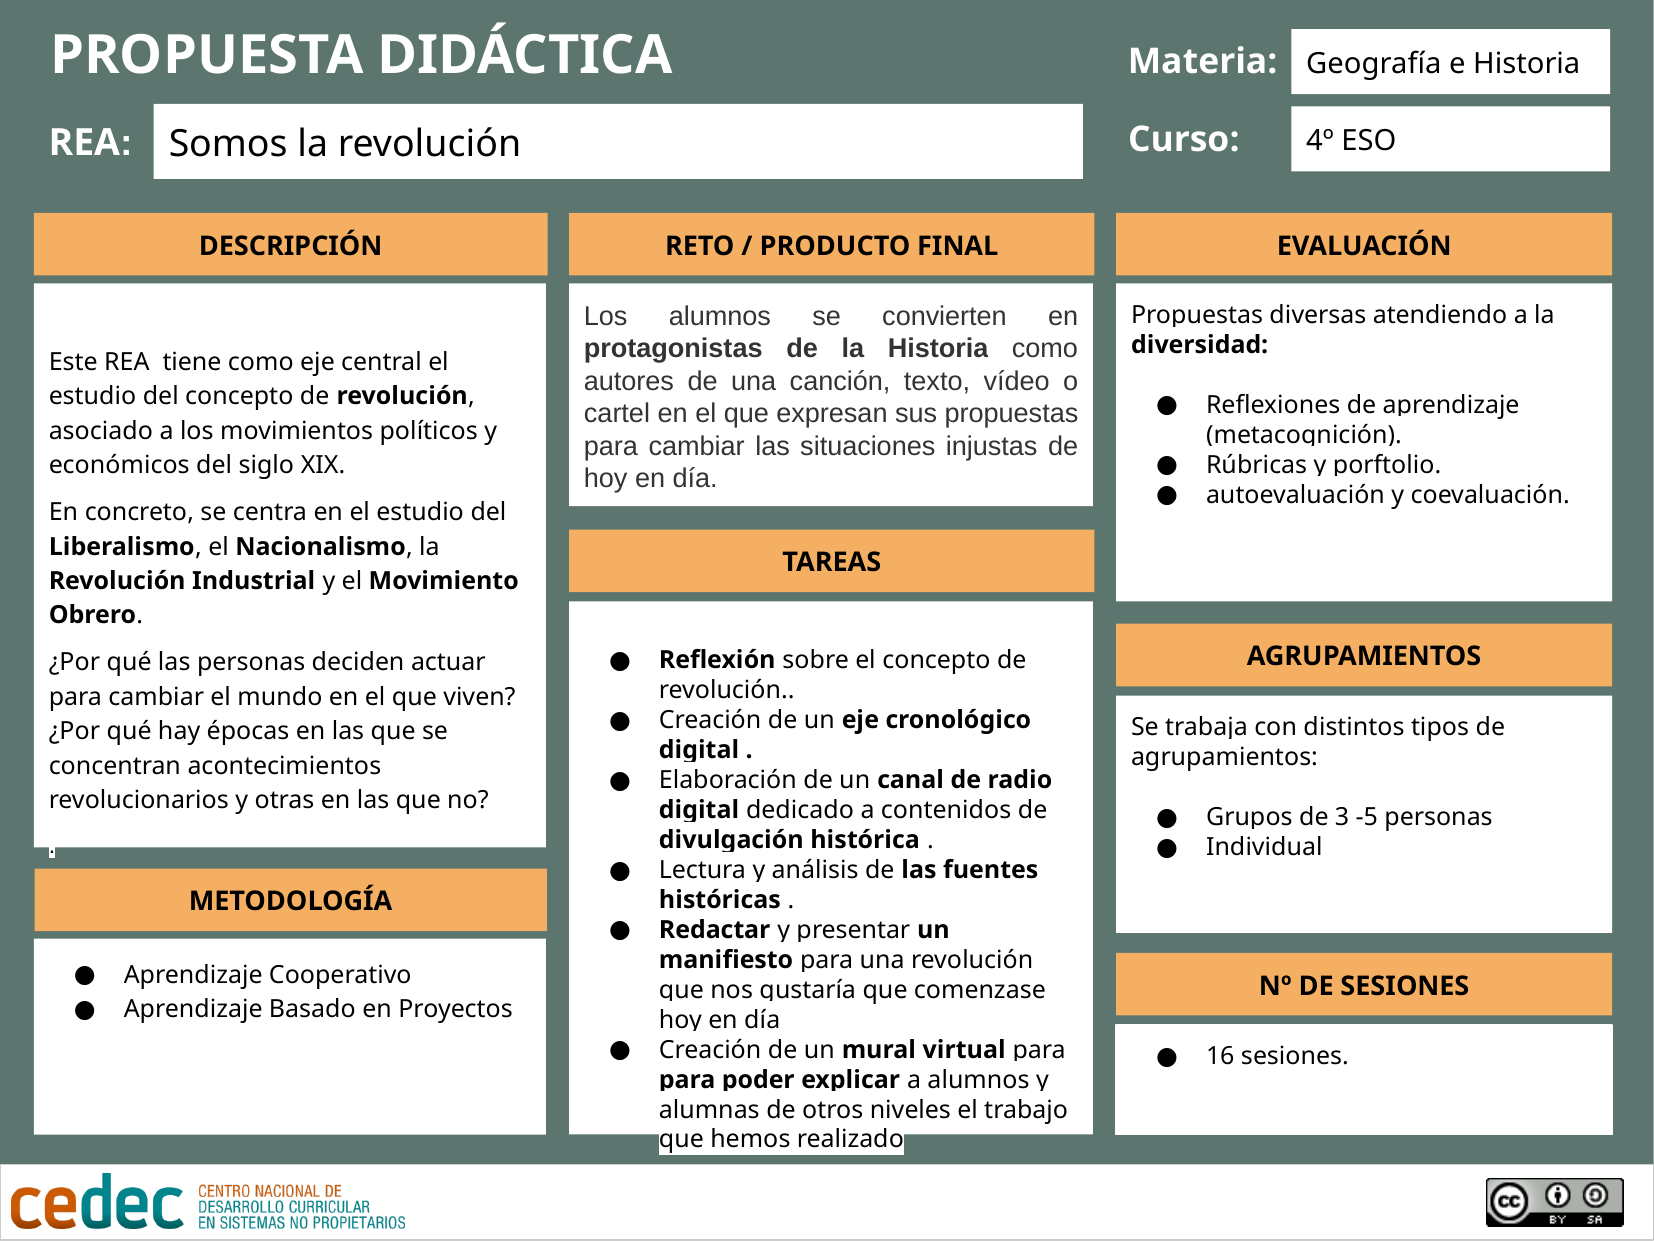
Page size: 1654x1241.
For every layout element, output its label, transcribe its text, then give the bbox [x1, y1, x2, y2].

text_box Nº DE SESIONES [1116, 952, 1613, 1016]
text_box EVALUACIÓN [1116, 212, 1613, 276]
text_box 4º ESO [1291, 106, 1611, 172]
text_box Propuestas diversas atendiendo a la diversidad: Reflexiones de aprendizaje (metacognición). Rúbricas y porftolio. autoevaluación y coevaluación. [1116, 283, 1613, 602]
picture [11, 1173, 405, 1229]
text_box TAREAS [569, 529, 1095, 593]
text_box Los alumnos se convierten en protagonistas de la Historia como autores de una canción, texto, vídeo o cartel en el que expresan sus propuestas para cambiar las situaciones injustas de hoy en día. [569, 283, 1093, 507]
text_box Se trabaja con distintos tipos de agrupamientos: Grupos de 3 -5 personas Individual [1116, 695, 1613, 933]
text_box REA: [33, 110, 153, 174]
text_box Este REA tiene como eje central el estudio del concepto de revolución, asociado a los movimientos políticos y económicos del siglo XIX. En concreto, se centra en el estudio del Liberalismo, el Nacionalismo, la Revolución Industrial y el Movimiento Obrero. ¿Por qué las personas deciden actuar para cambiar el mundo en el que viven? ¿Por qué hay épocas en las que se concentran acontecimientos revolucionarios y otras en las que no? . [33, 283, 546, 848]
text_box Materia: [1113, 30, 1291, 94]
text_box Aprendizaje Cooperativo Aprendizaje Basado en Proyectos [33, 938, 546, 1135]
text_box Geografía e Historia [1291, 29, 1611, 95]
text_box METODOLOGÍA [34, 868, 547, 932]
text_box AGRUPAMIENTOS [1116, 623, 1613, 687]
text_box RETO / PRODUCTO FINAL [569, 212, 1095, 276]
text_box Reflexión sobre el concepto de revolución.. Creación de un eje cronológico digital . Elaboración de un canal de radio digital dedicado a contenidos de divulgación histórica . Lectura y análisis de las fuentes históricas . Redactar y presentar un manifiesto para una revolución que nos gustaría que comenzase hoy en día Creación de un mural virtual para para poder explicar a alumnos y alumnas de otros niveles el trabajo que hemos realizado [569, 601, 1093, 1135]
picture [1486, 1178, 1624, 1227]
text_box PROPUESTA DIDÁCTICA [35, 11, 697, 110]
text_box [0, 1164, 1654, 1241]
text_box Curso: [1113, 109, 1303, 173]
text_box DESCRIPCIÓN [33, 212, 548, 276]
text_box Somos la revolución [153, 103, 1083, 179]
text_box 16 sesiones. [1116, 1024, 1613, 1135]
